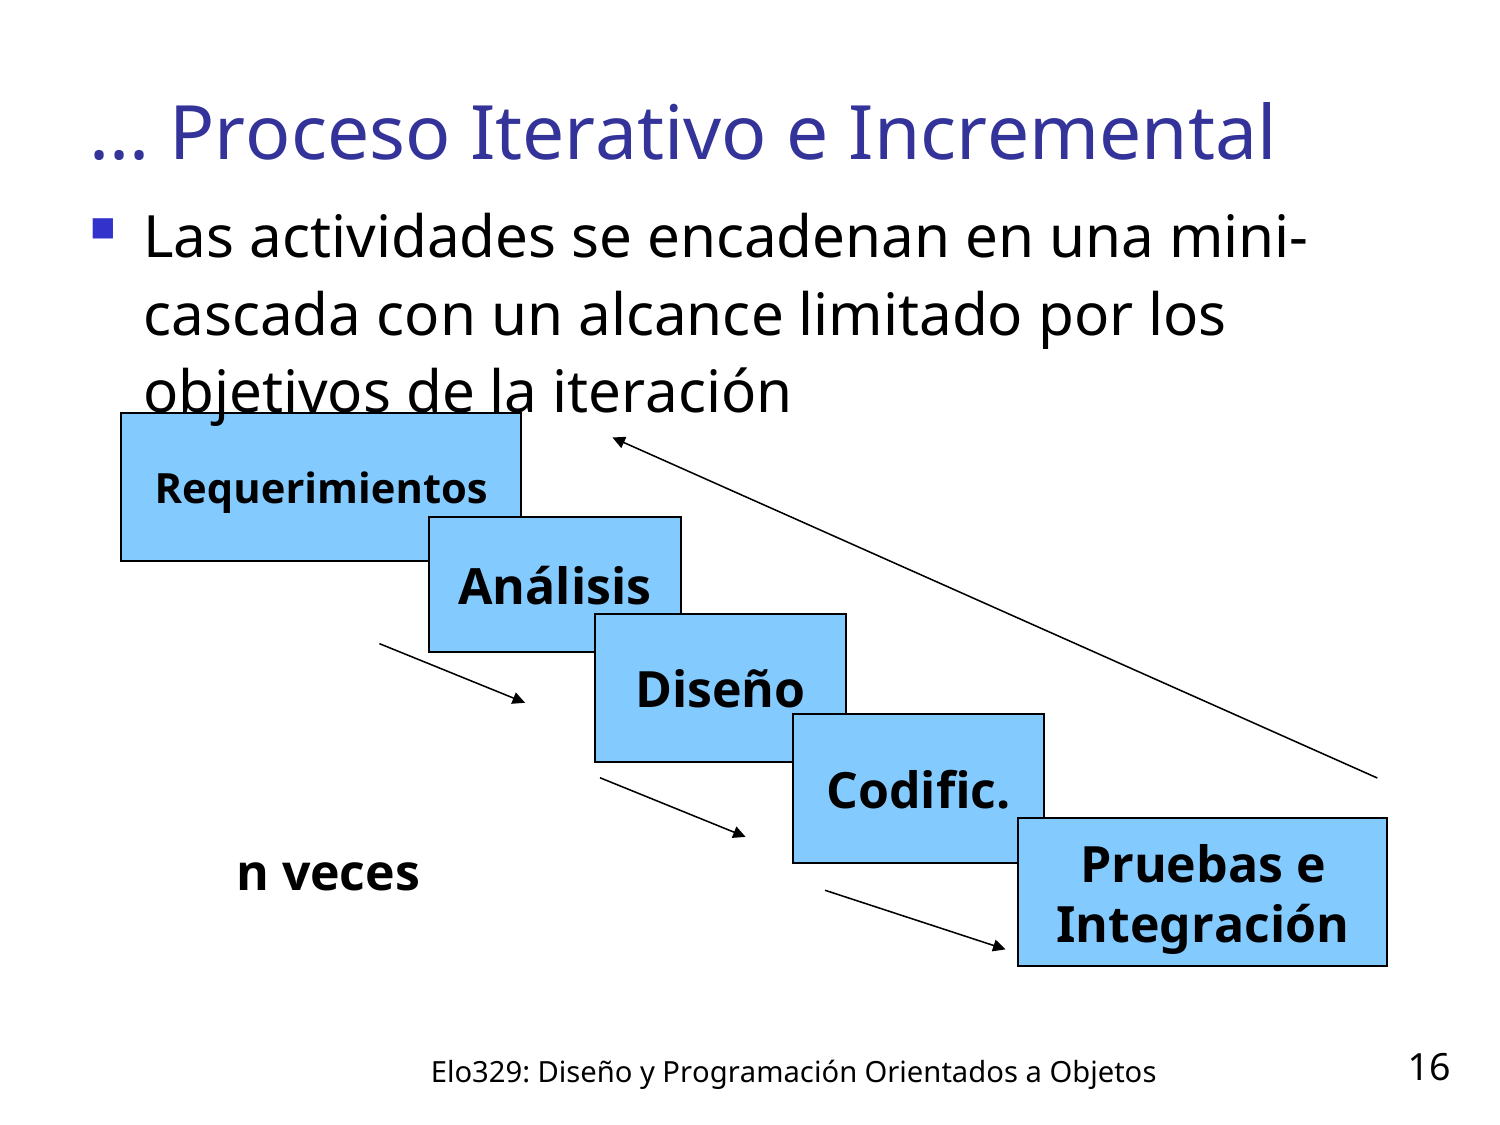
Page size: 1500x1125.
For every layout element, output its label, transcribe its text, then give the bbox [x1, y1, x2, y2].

title ... Proceso Iterativo e Incremental [75, 10, 1426, 188]
list Las actividades se encadenan en una mini-cascada con un alcance limitado por los objetivos de la iteración [75, 187, 1398, 1066]
